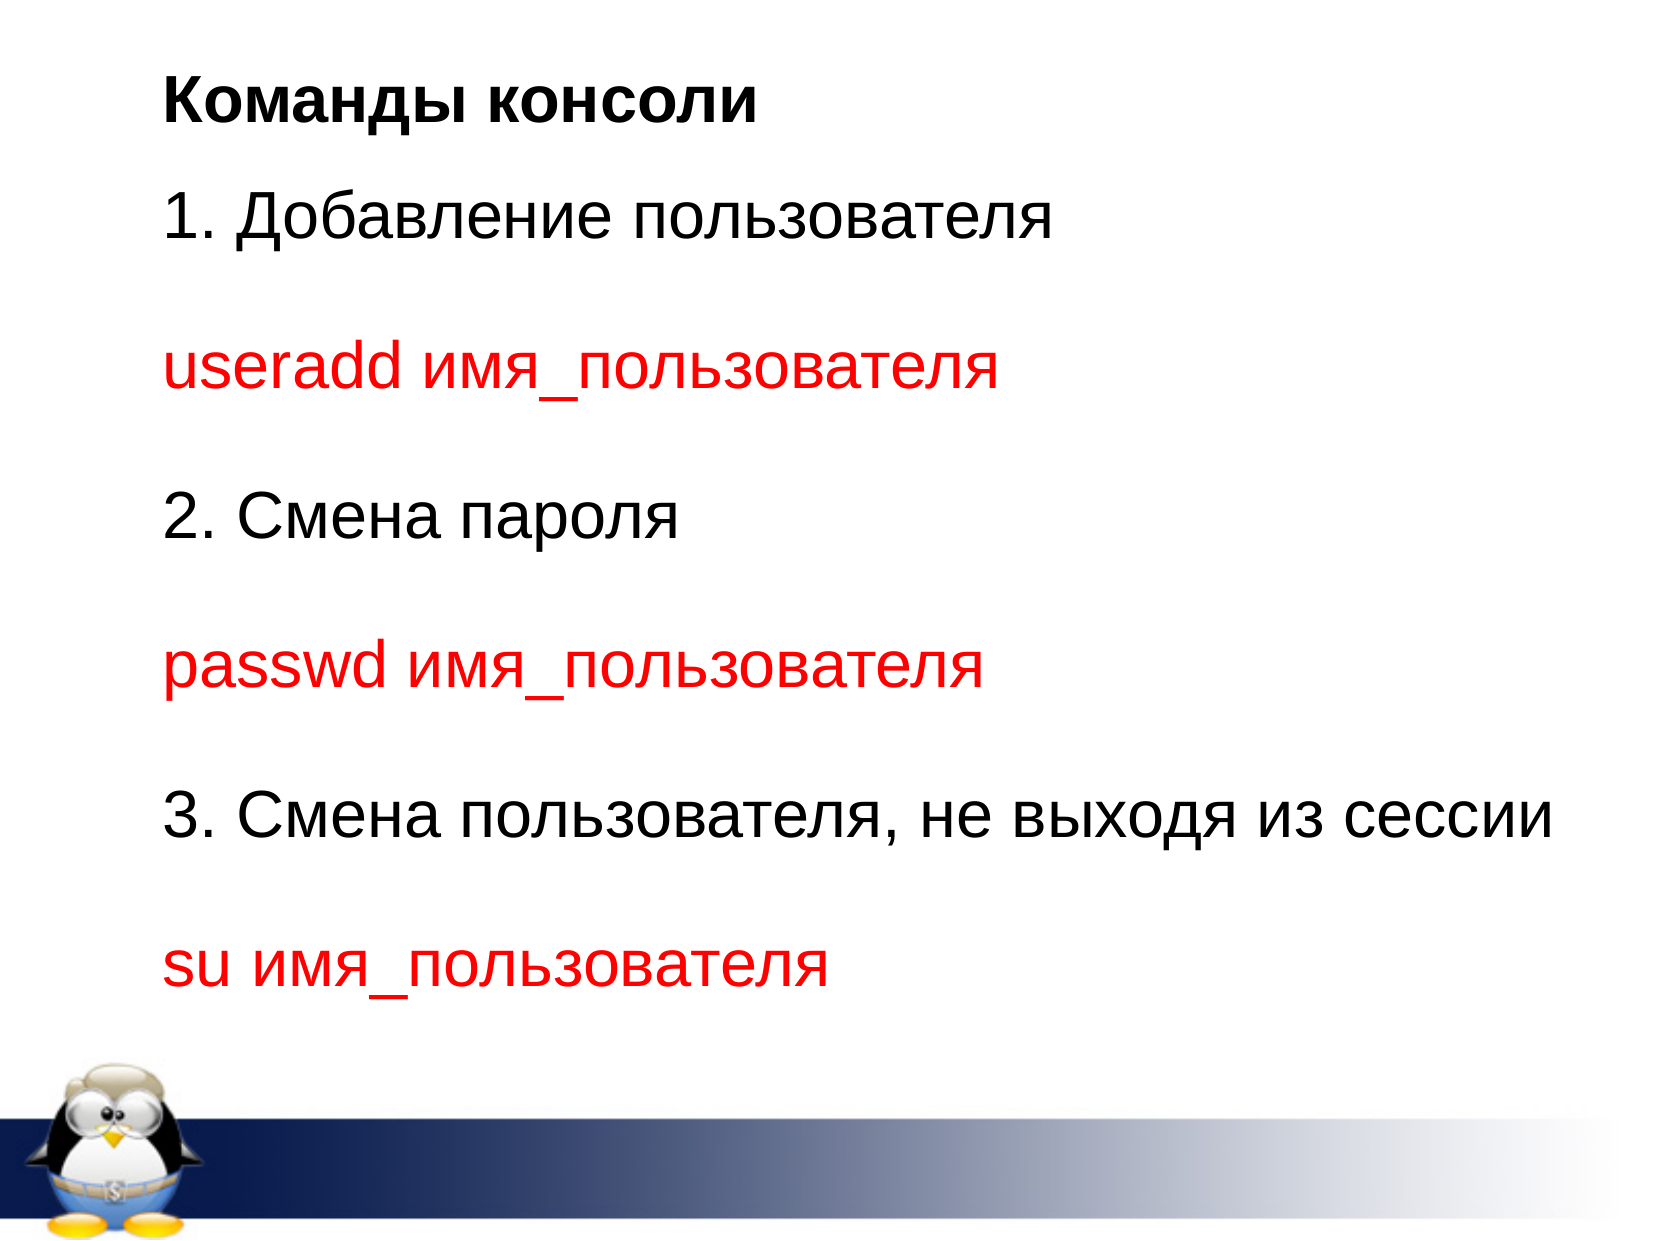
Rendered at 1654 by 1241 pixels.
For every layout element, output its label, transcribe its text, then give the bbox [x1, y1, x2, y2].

picture [0, 1057, 1654, 1241]
text_box Команды консоли 1. Добавление пользователя useradd имя_пользователя 2. Смена пароля passwd имя_пользователя 3. Смена пользователя, не выходя из сессии su имя_пользователя [147, 54, 1571, 1093]
